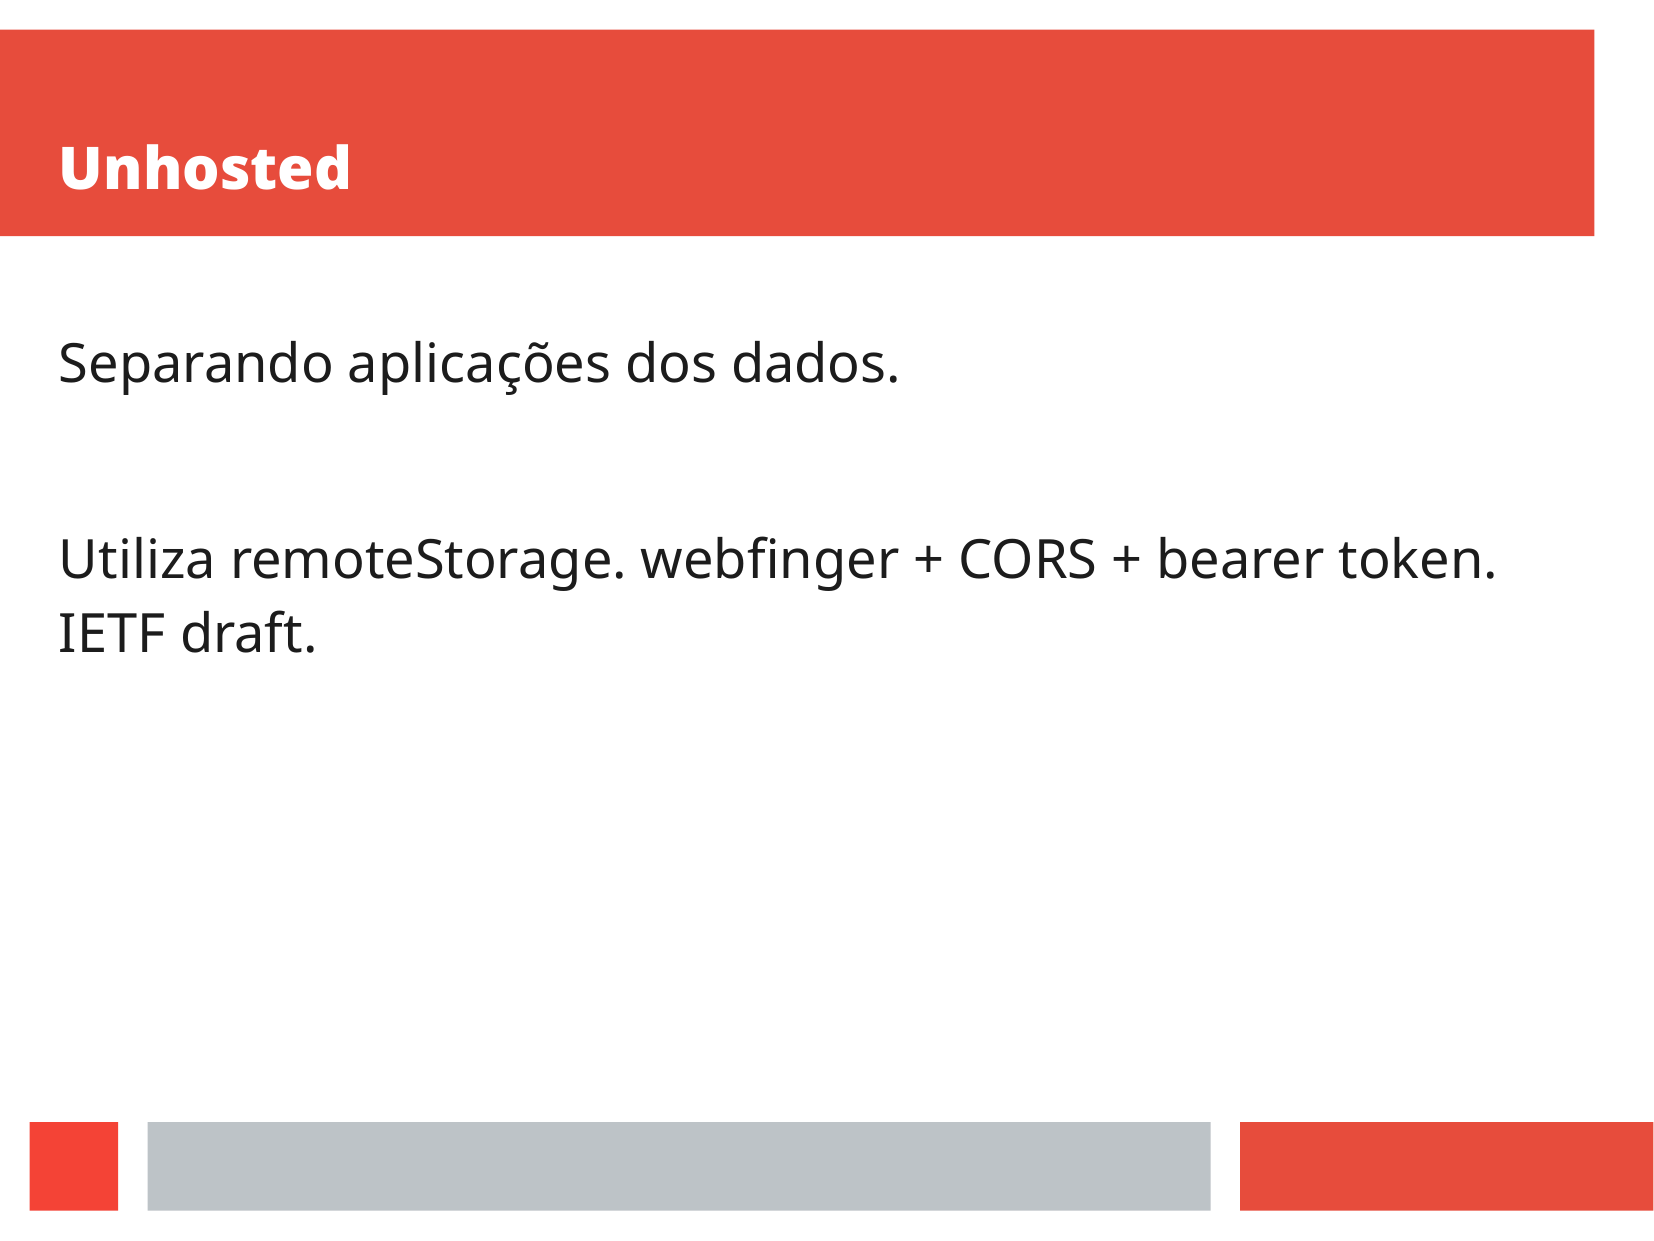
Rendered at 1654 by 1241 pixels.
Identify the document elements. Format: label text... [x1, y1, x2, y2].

title Unhosted [59, 59, 1595, 207]
list Separando aplicações dos dados. Utiliza remoteStorage. webfinger + CORS + bearer token. IETF draft. [59, 324, 1565, 1093]
